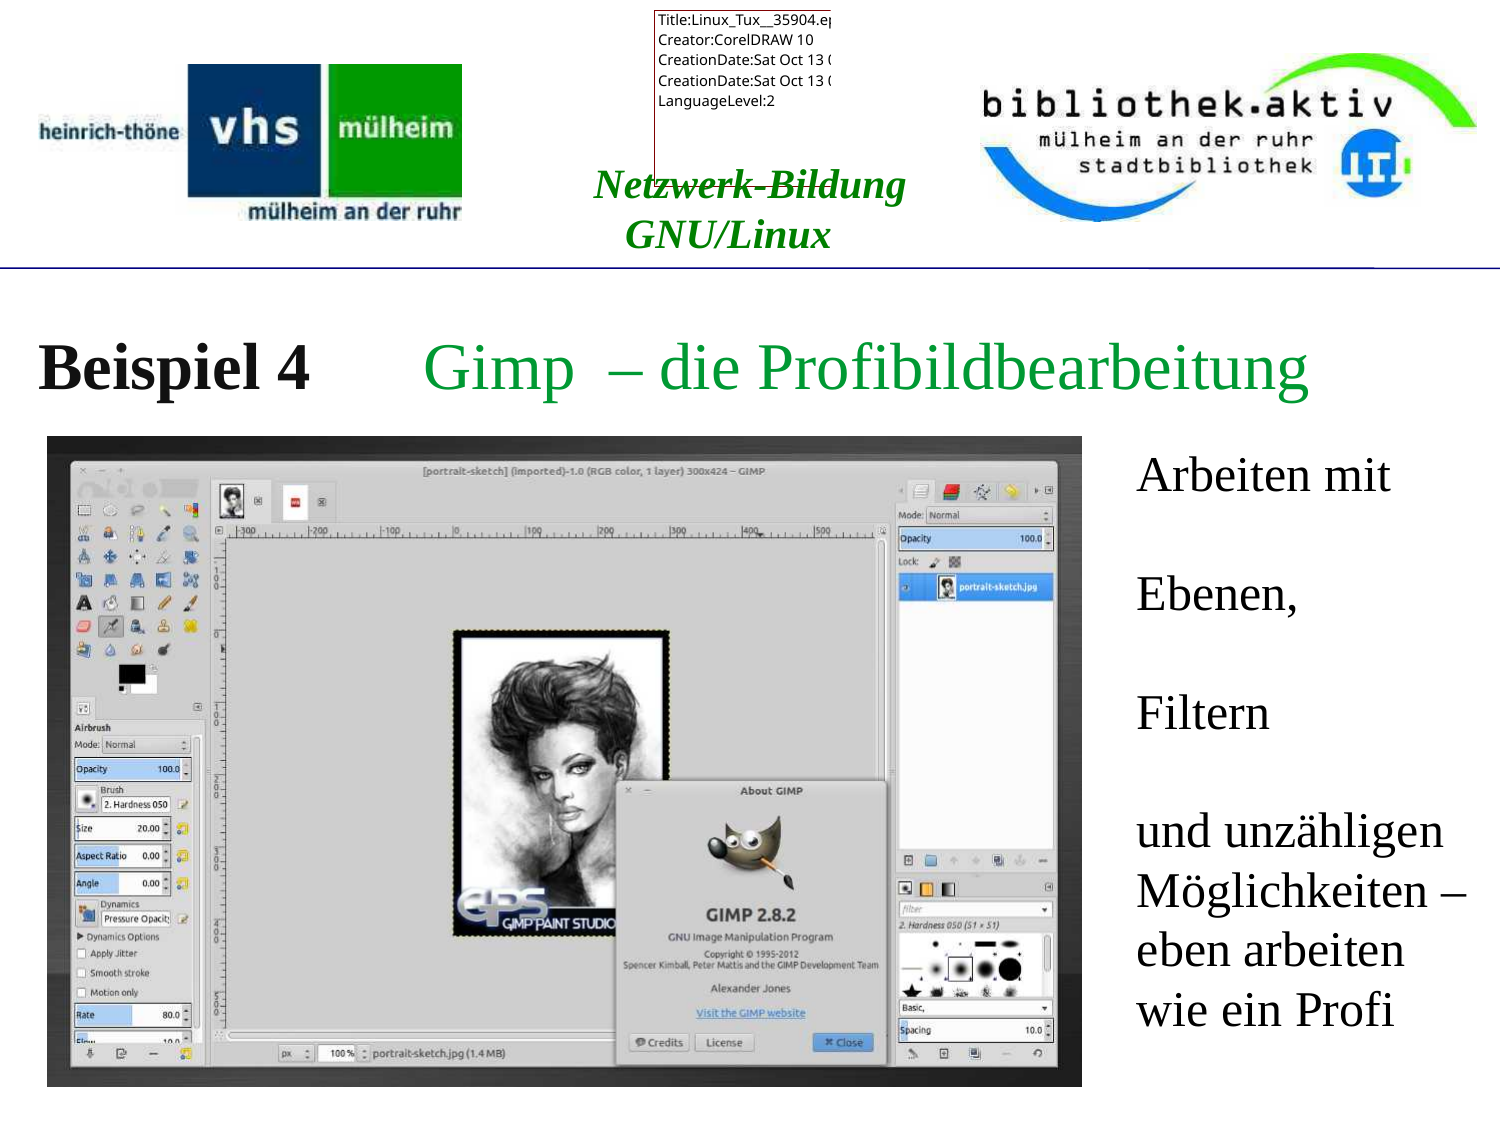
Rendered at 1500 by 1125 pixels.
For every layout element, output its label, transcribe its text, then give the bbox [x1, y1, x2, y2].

picture [980, 53, 1477, 222]
picture [653, 8, 831, 151]
text_box Netzwerk-Bildung GNU/Linux [578, 151, 934, 267]
picture [38, 64, 462, 221]
text_box Beispiel 4 Gimp – die Profibildbearbeitung [23, 318, 1394, 426]
text_box Arbeiten mit Ebenen, Filtern und unzähligen Möglichkeiten – eben arbeiten wie ein Profi [1122, 437, 1489, 1063]
picture [47, 436, 1082, 1087]
